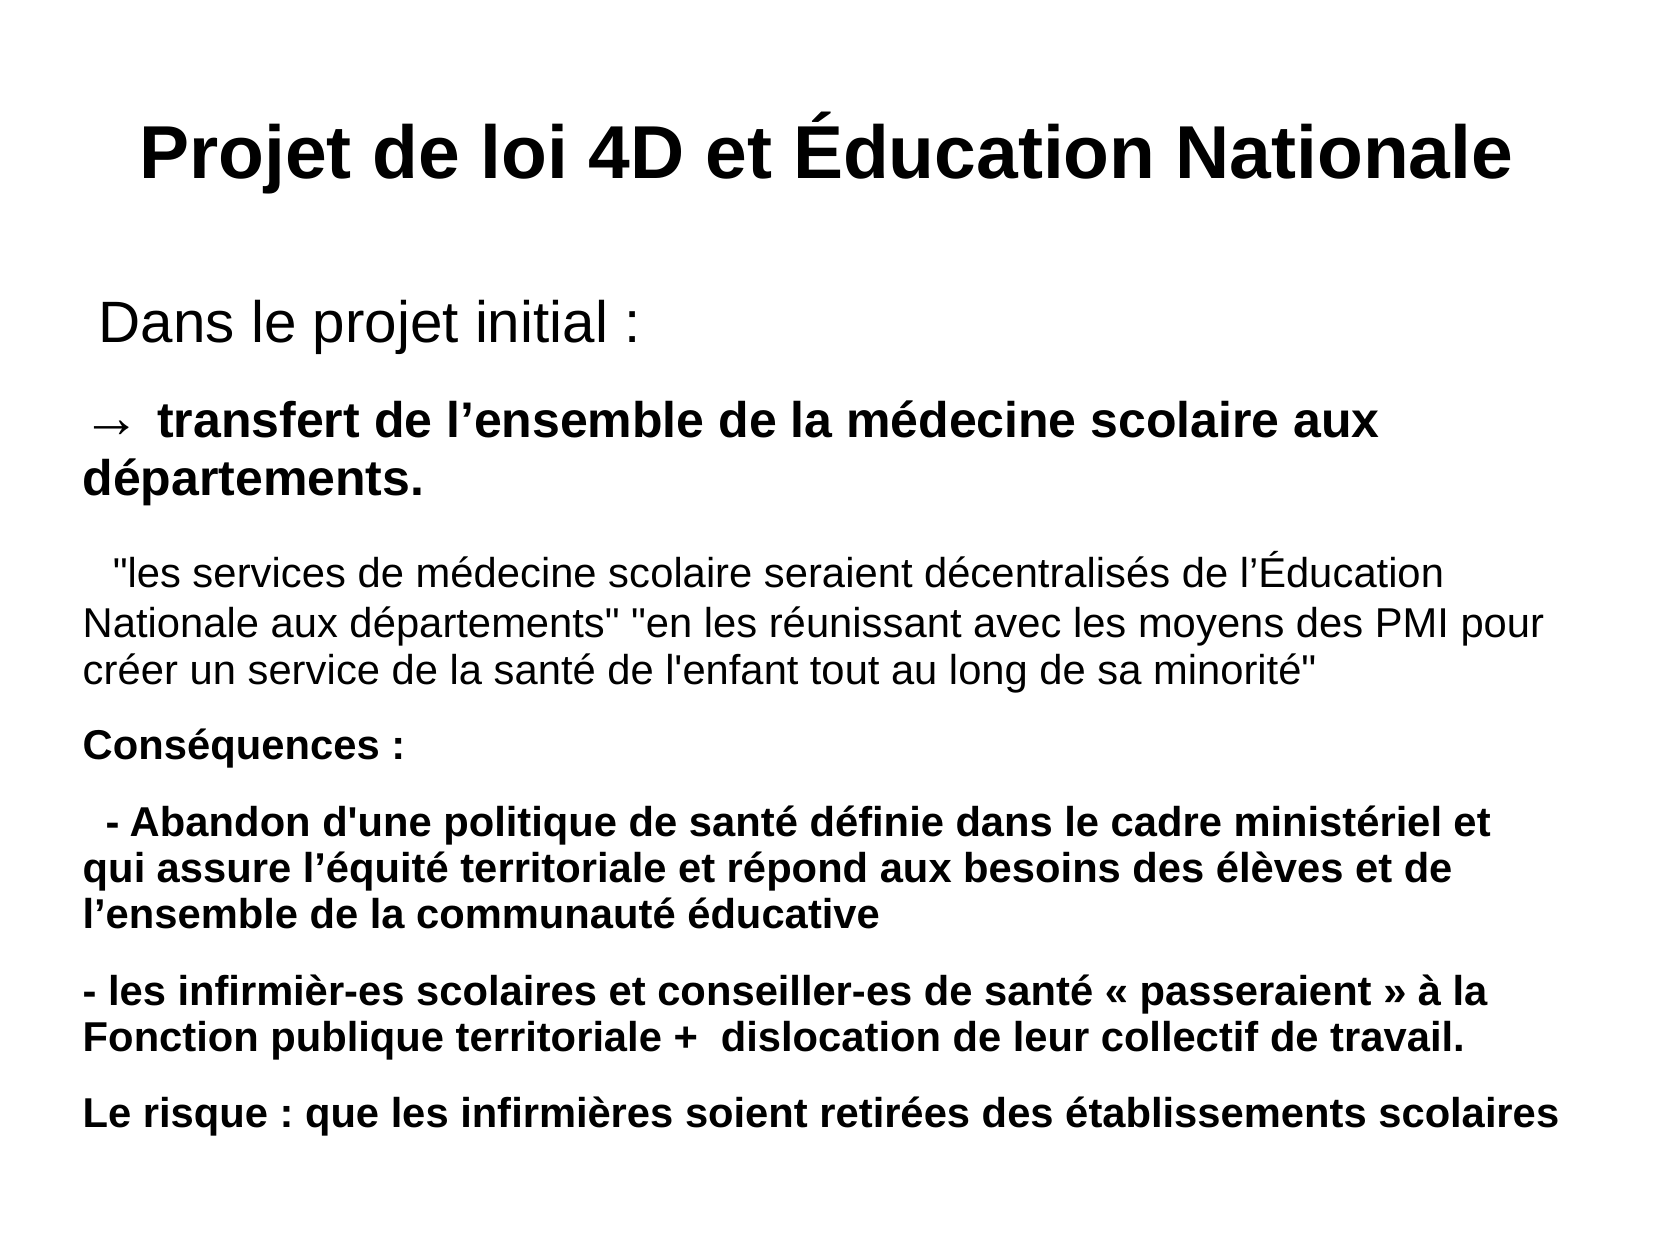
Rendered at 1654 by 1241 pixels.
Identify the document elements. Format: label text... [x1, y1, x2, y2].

title Projet de loi 4D et Éducation Nationale [82, 49, 1571, 257]
list Dans le projet initial : → transfert de l’ensemble de la médecine scolaire aux départements. "les services de médecine scolaire seraient décentralisés de l’Éducation Nationale aux départements" "en les réunissant avec les moyens des PMI pour créer un service de la santé de l'enfant tout au long de sa minorité" Conséquences : - Abandon d'une politique de santé définie dans le cadre ministériel et qui assure l’équité territoriale et répond aux besoins des élèves et de l’ensemble de la communauté éducative - les infirmièr-es scolaires et conseiller-es de santé « passeraient » à la Fonction publique territoriale + dislocation de leur collectif de travail. Le risque : que les infirmières soient retirées des établissements scolaires [82, 290, 1571, 1241]
